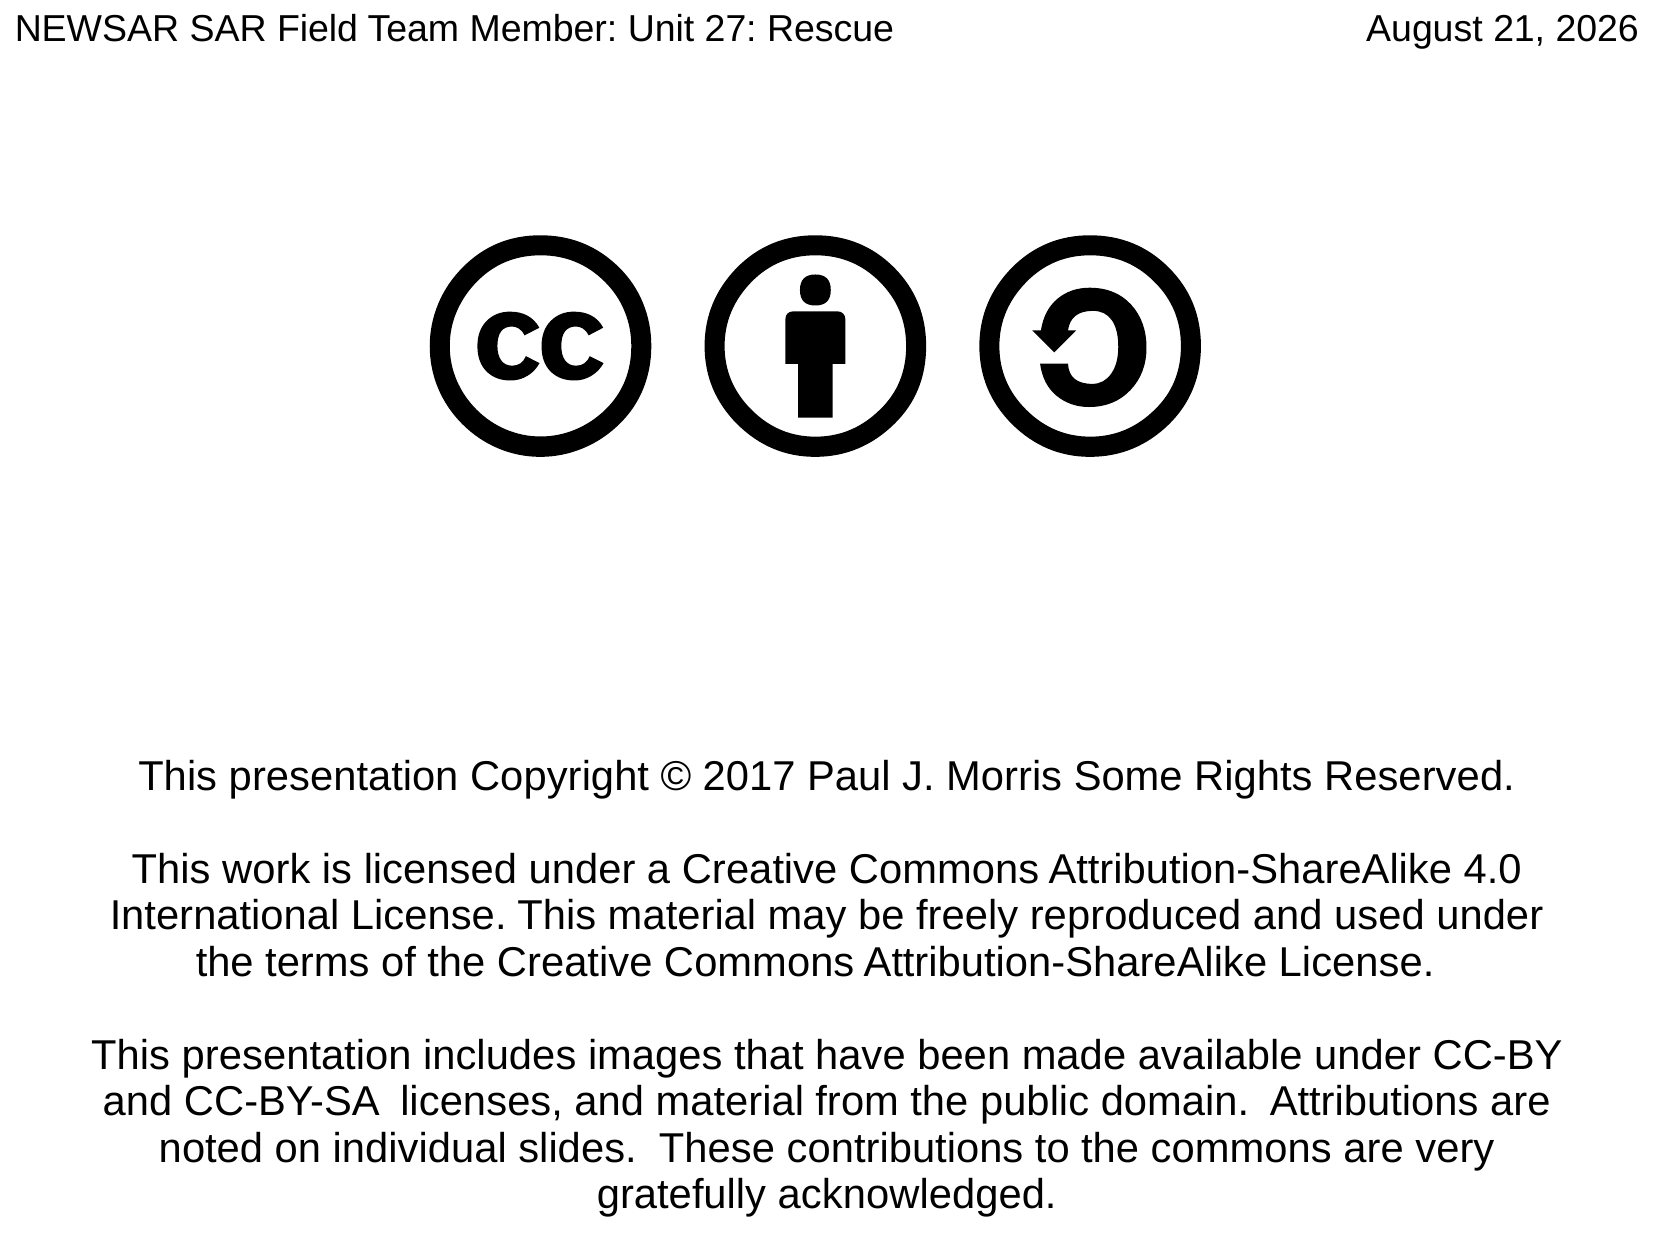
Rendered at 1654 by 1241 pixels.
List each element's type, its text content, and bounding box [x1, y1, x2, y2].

text_box This presentation Copyright © 2017 Paul J. Morris Some Rights Reserved. This work is licensed under a Creative Commons Attribution-ShareAlike 4.0 International License. This material may be freely reproduced and used under the terms of the Creative Commons Attribution-ShareAlike License. This presentation includes images that have been made available under CC-BY and CC-BY-SA licenses, and material from the public domain. Attributions are noted on individual slides. These contributions to the commons are very gratefully acknowledged. [82, 739, 1571, 1231]
picture [702, 233, 928, 459]
picture [977, 233, 1203, 459]
picture [428, 233, 654, 459]
text_box February 19, 2020 [1132, 0, 1654, 57]
text_box NEWSAR SAR Field Team Member: Unit 27: Rescue [0, 0, 1094, 57]
